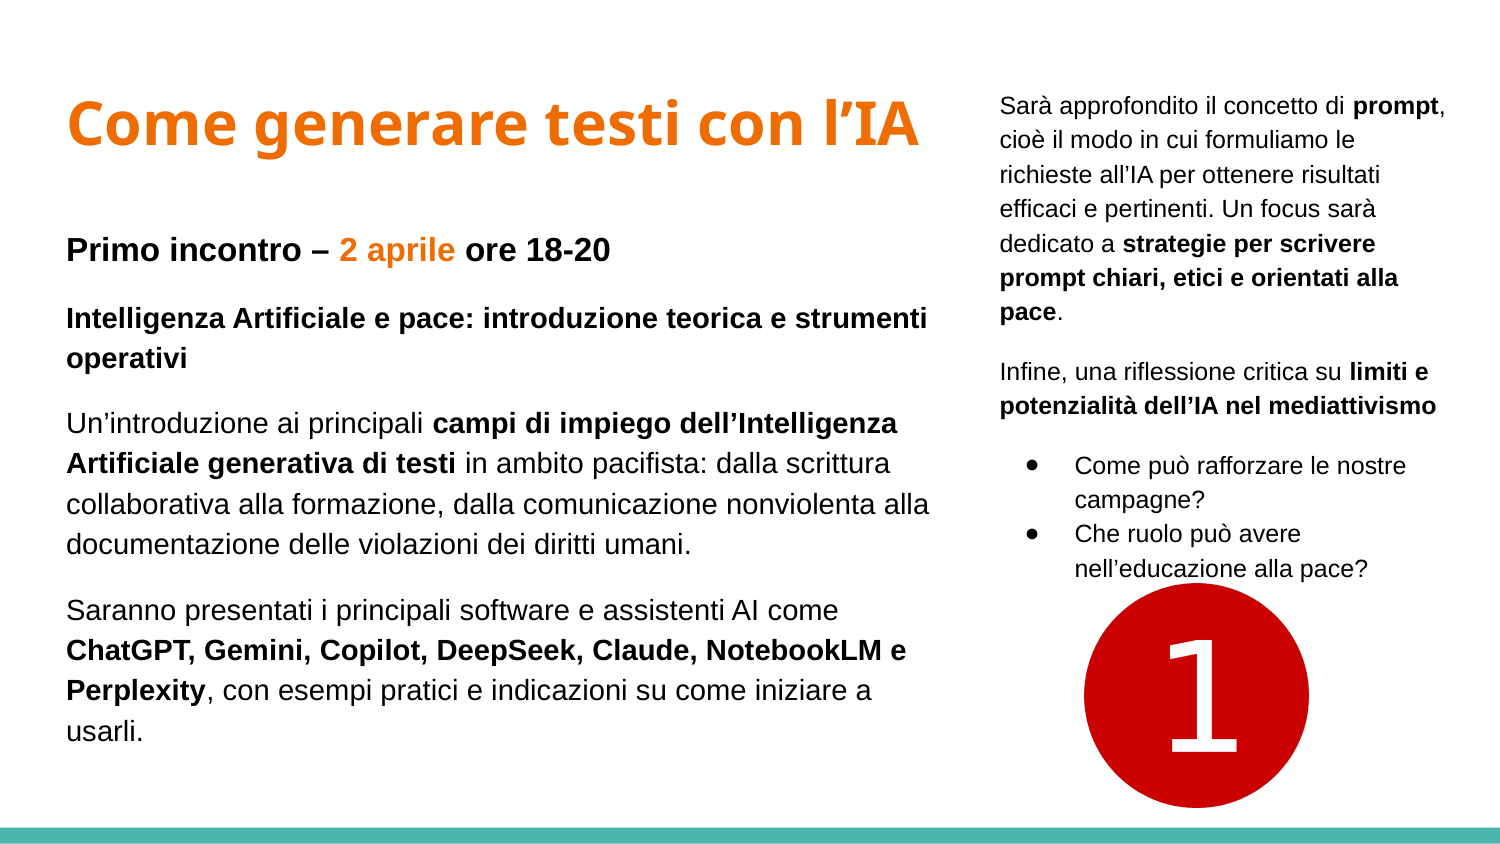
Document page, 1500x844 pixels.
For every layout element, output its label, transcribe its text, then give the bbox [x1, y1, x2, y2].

title Come generare testi con l’IA [51, 69, 977, 186]
picture [1084, 583, 1309, 808]
list Primo incontro – 2 aprile ore 18-20 Intelligenza Artificiale e pace: introduzione teorica e strumenti operativi Un’introduzione ai principali campi di impiego dell’Intelligenza Artificiale generativa di testi in ambito pacifista: dalla scrittura collaborativa alla formazione, dalla comunicazione nonviolenta alla documentazione delle violazioni dei diritti umani. Saranno presentati i principali software e assistenti AI come ChatGPT, Gemini, Copilot, DeepSeek, Claude, NotebookLM e Perplexity, con esempi pratici e indicazioni su come iniziare a usarli. [51, 207, 966, 788]
text_box Sarà approfondito il concetto di prompt, cioè il modo in cui formuliamo le richieste all’IA per ottenere risultati efficaci e pertinenti. Un focus sarà dedicato a strategie per scrivere prompt chiari, etici e orientati alla pace. Infine, una riflessione critica su limiti e potenzialità dell’IA nel mediattivismo Come può rafforzare le nostre campagne? Che ruolo può avere nell’educazione alla pace? [984, 69, 1471, 574]
